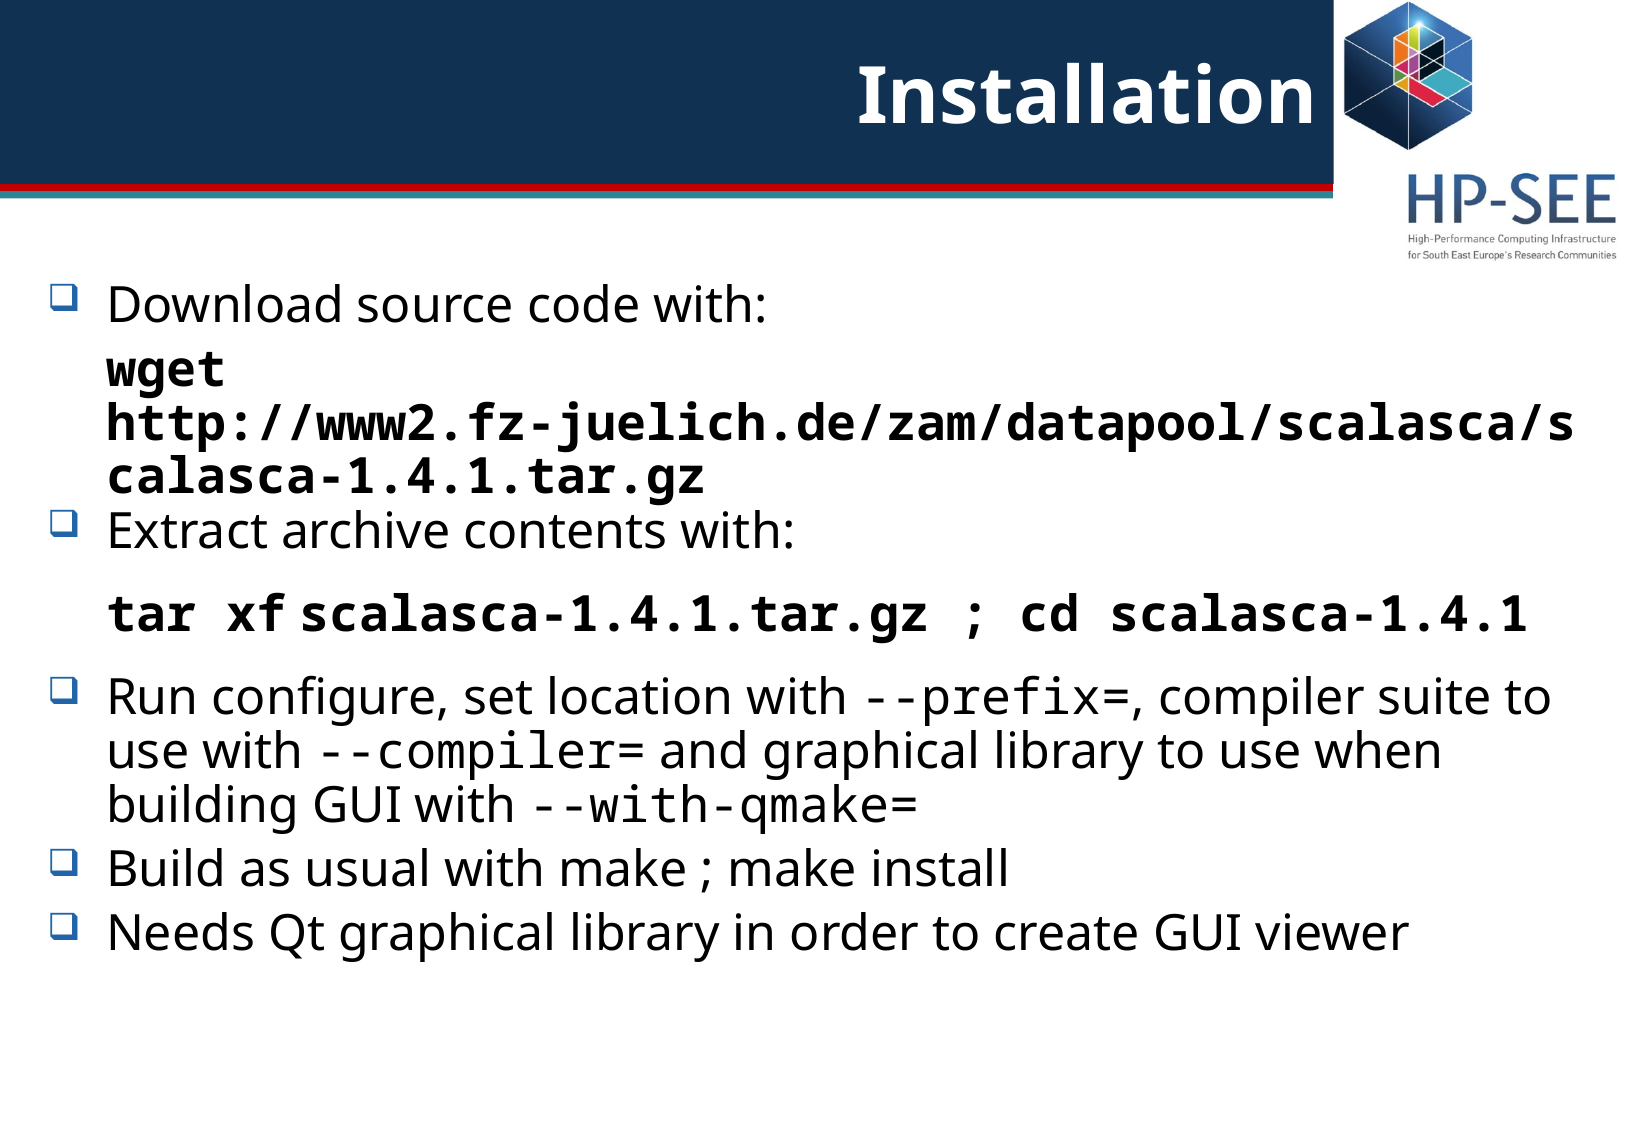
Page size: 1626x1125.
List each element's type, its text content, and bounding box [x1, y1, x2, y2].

list Download source code with: wget http://www2.fz-juelich.de/zam/datapool/scalasca/scalasca-1.4.1.tar.gz Extract archive contents with: tar xf scalasca-1.4.1.tar.gz ; cd scalasca-1.4.1 Run configure, set location with --prefix=, compiler suite to use with --compiler= and graphical library to use when building GUI with --with-qmake= Build as usual with make ; make install Needs Qt graphical library in order to create GUI viewer [31, 271, 1593, 1079]
picture [1333, 0, 1625, 263]
title Installation [0, 0, 1334, 184]
